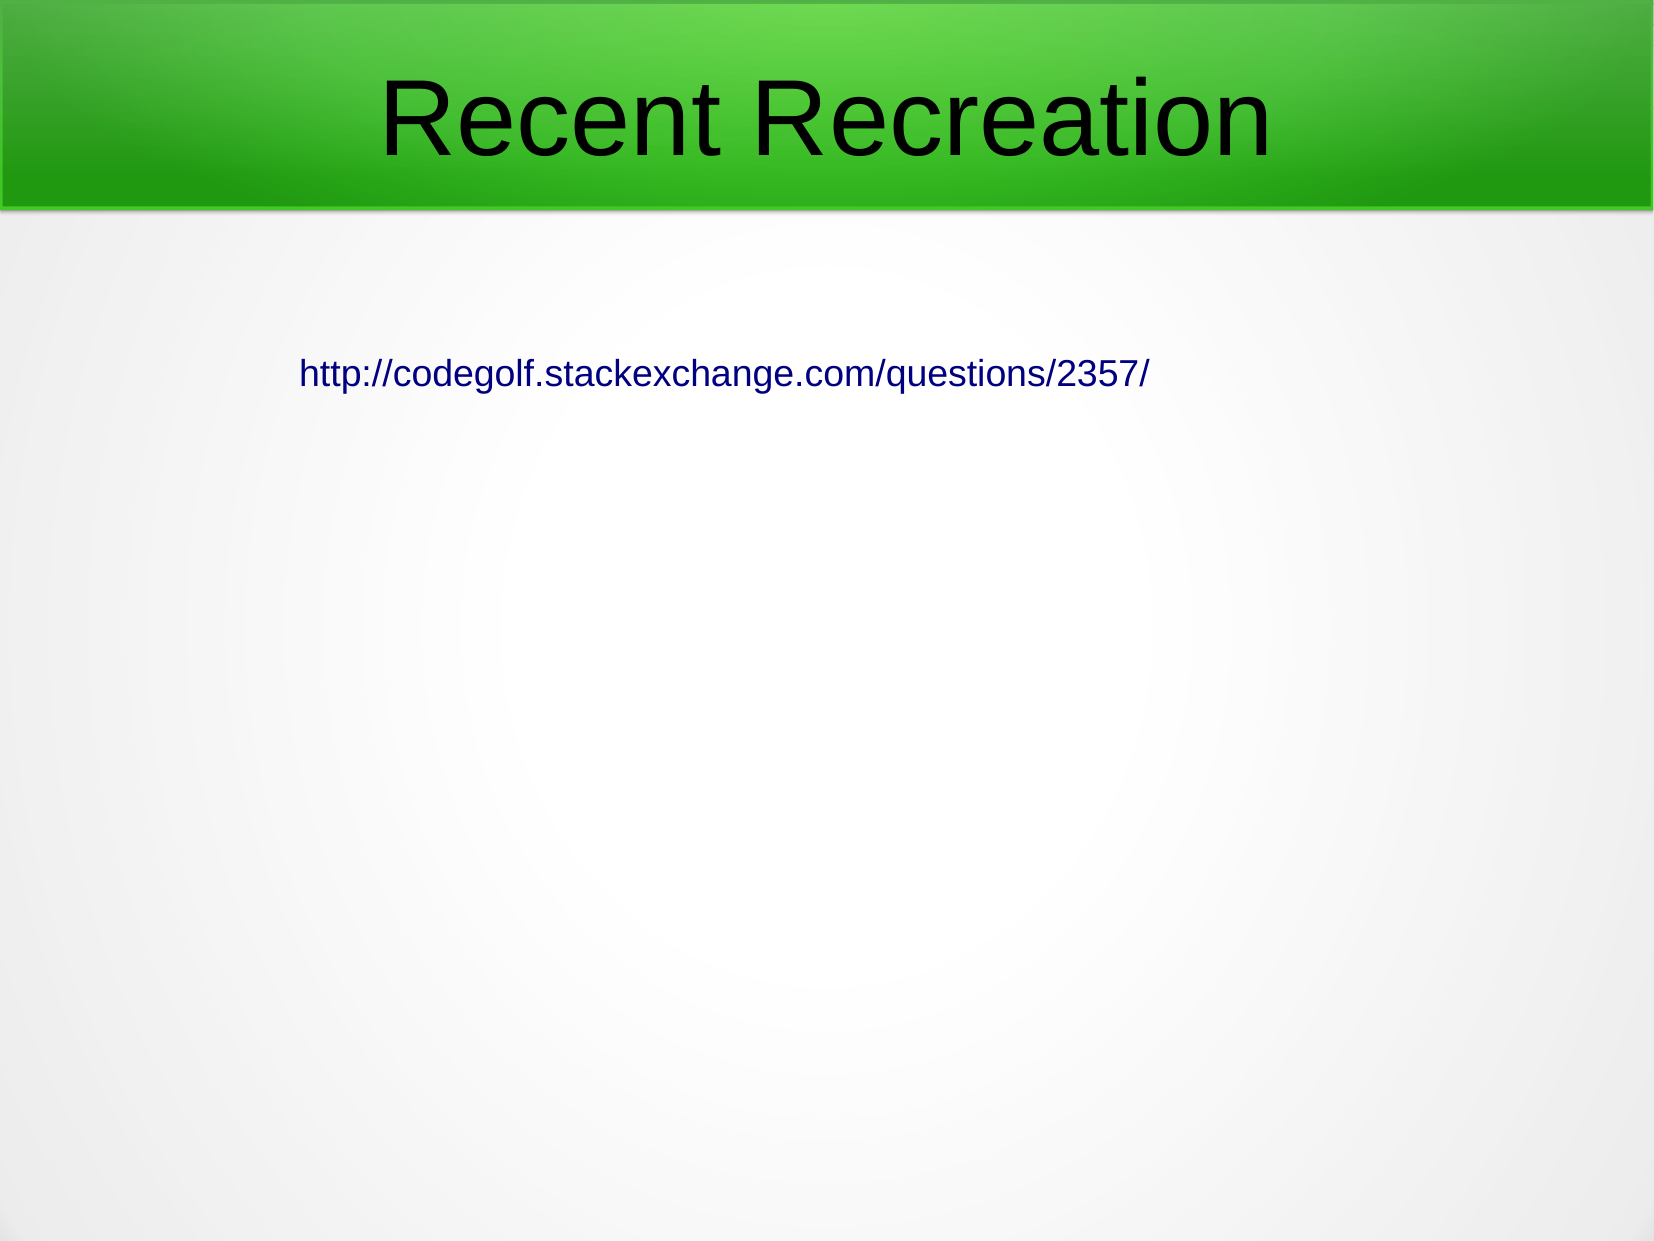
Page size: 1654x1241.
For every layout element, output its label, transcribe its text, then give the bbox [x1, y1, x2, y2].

text_box http://codegolf.stackexchange.com/questions/2357/ [284, 344, 1166, 402]
title Recent Recreation [82, 47, 1571, 189]
